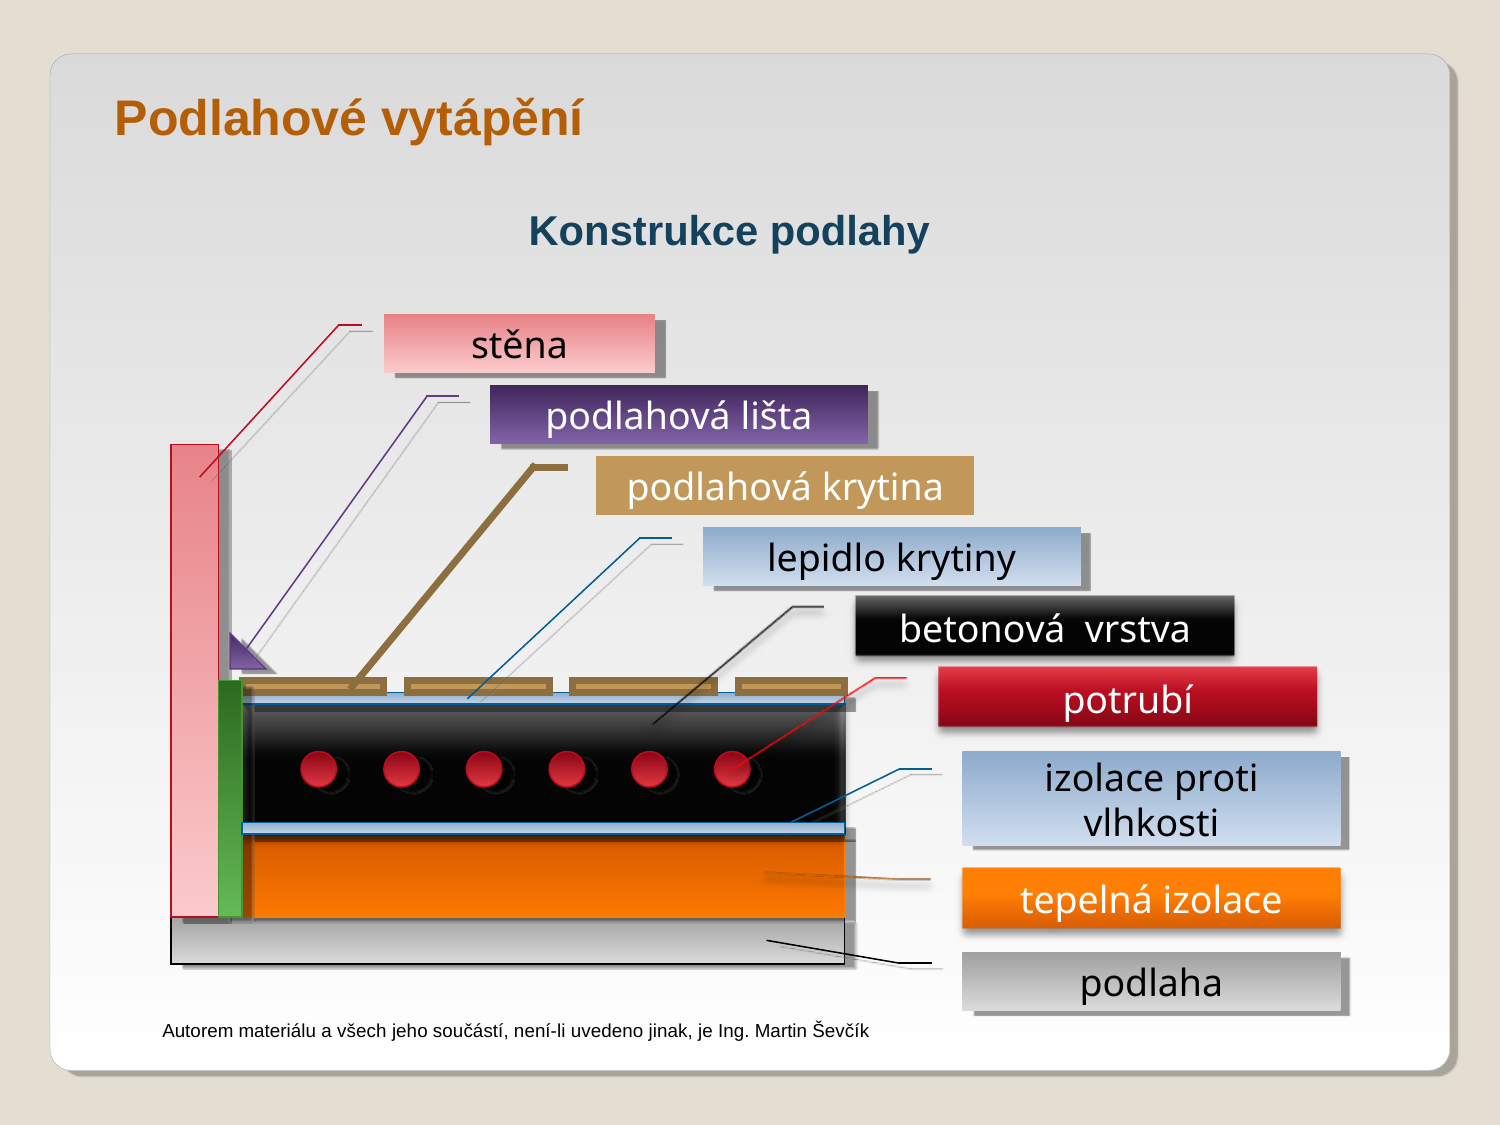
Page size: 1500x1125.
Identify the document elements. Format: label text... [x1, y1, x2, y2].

text_box [817, 948, 845, 953]
text_box [549, 751, 585, 788]
text_box lepidlo krytiny [703, 527, 1081, 584]
text_box potrubí [938, 668, 1317, 728]
text_box Autorem materiálu a všech jeho součástí, není-li uvedeno jinak, je Ing. Martin Ševčík [147, 1011, 1365, 1050]
text_box Podlahové vytápění [100, 78, 904, 154]
text_box [466, 751, 502, 788]
text_box podlahová lišta [490, 385, 868, 444]
text_box [301, 751, 337, 788]
text_box stěna [384, 314, 655, 373]
picture [243, 790, 858, 854]
text_box podlahová krytina [596, 456, 974, 515]
text_box betonová vrstva [856, 597, 1235, 655]
text_box izolace proti vlhkosti [962, 751, 1341, 846]
text_box [714, 756, 720, 782]
text_box Konstrukce podlahy [513, 196, 998, 262]
picture [243, 584, 1330, 822]
text_box [171, 444, 845, 965]
picture [752, 856, 1354, 948]
text_box [631, 751, 668, 788]
text_box [383, 751, 420, 788]
text_box tepelná izolace [962, 869, 1341, 929]
text_box [230, 633, 266, 669]
text_box podlaha [962, 952, 1341, 1011]
